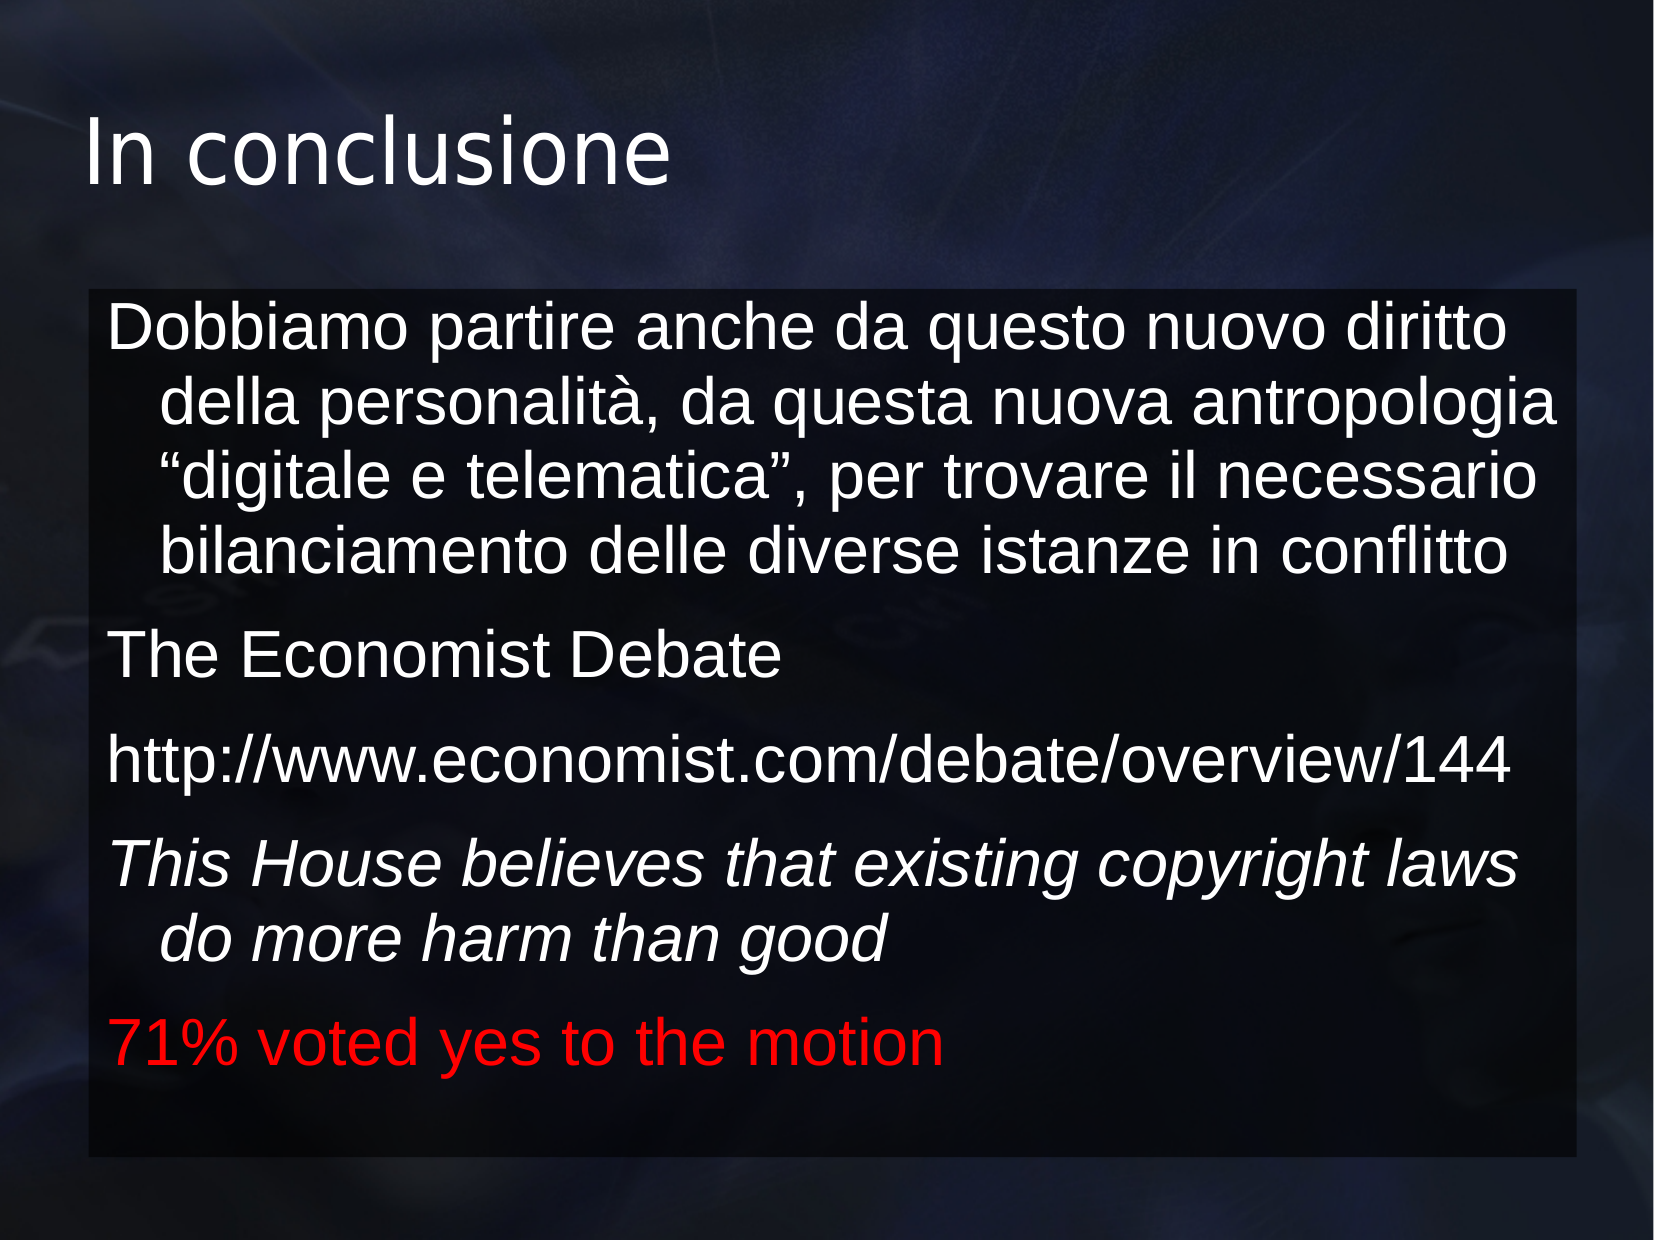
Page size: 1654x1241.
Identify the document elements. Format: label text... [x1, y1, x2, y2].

title In conclusione [82, 49, 1571, 257]
list Dobbiamo partire anche da questo nuovo diritto della personalità, da questa nuova antropologia “digitale e telematica”, per trovare il necessario bilanciamento delle diverse istanze in conflitto The Economist Debate http://www.economist.com/debate/overview/144 This House believes that existing copyright laws do more harm than good 71% voted yes to the motion [88, 288, 1577, 1158]
picture [0, 0, 1654, 1240]
